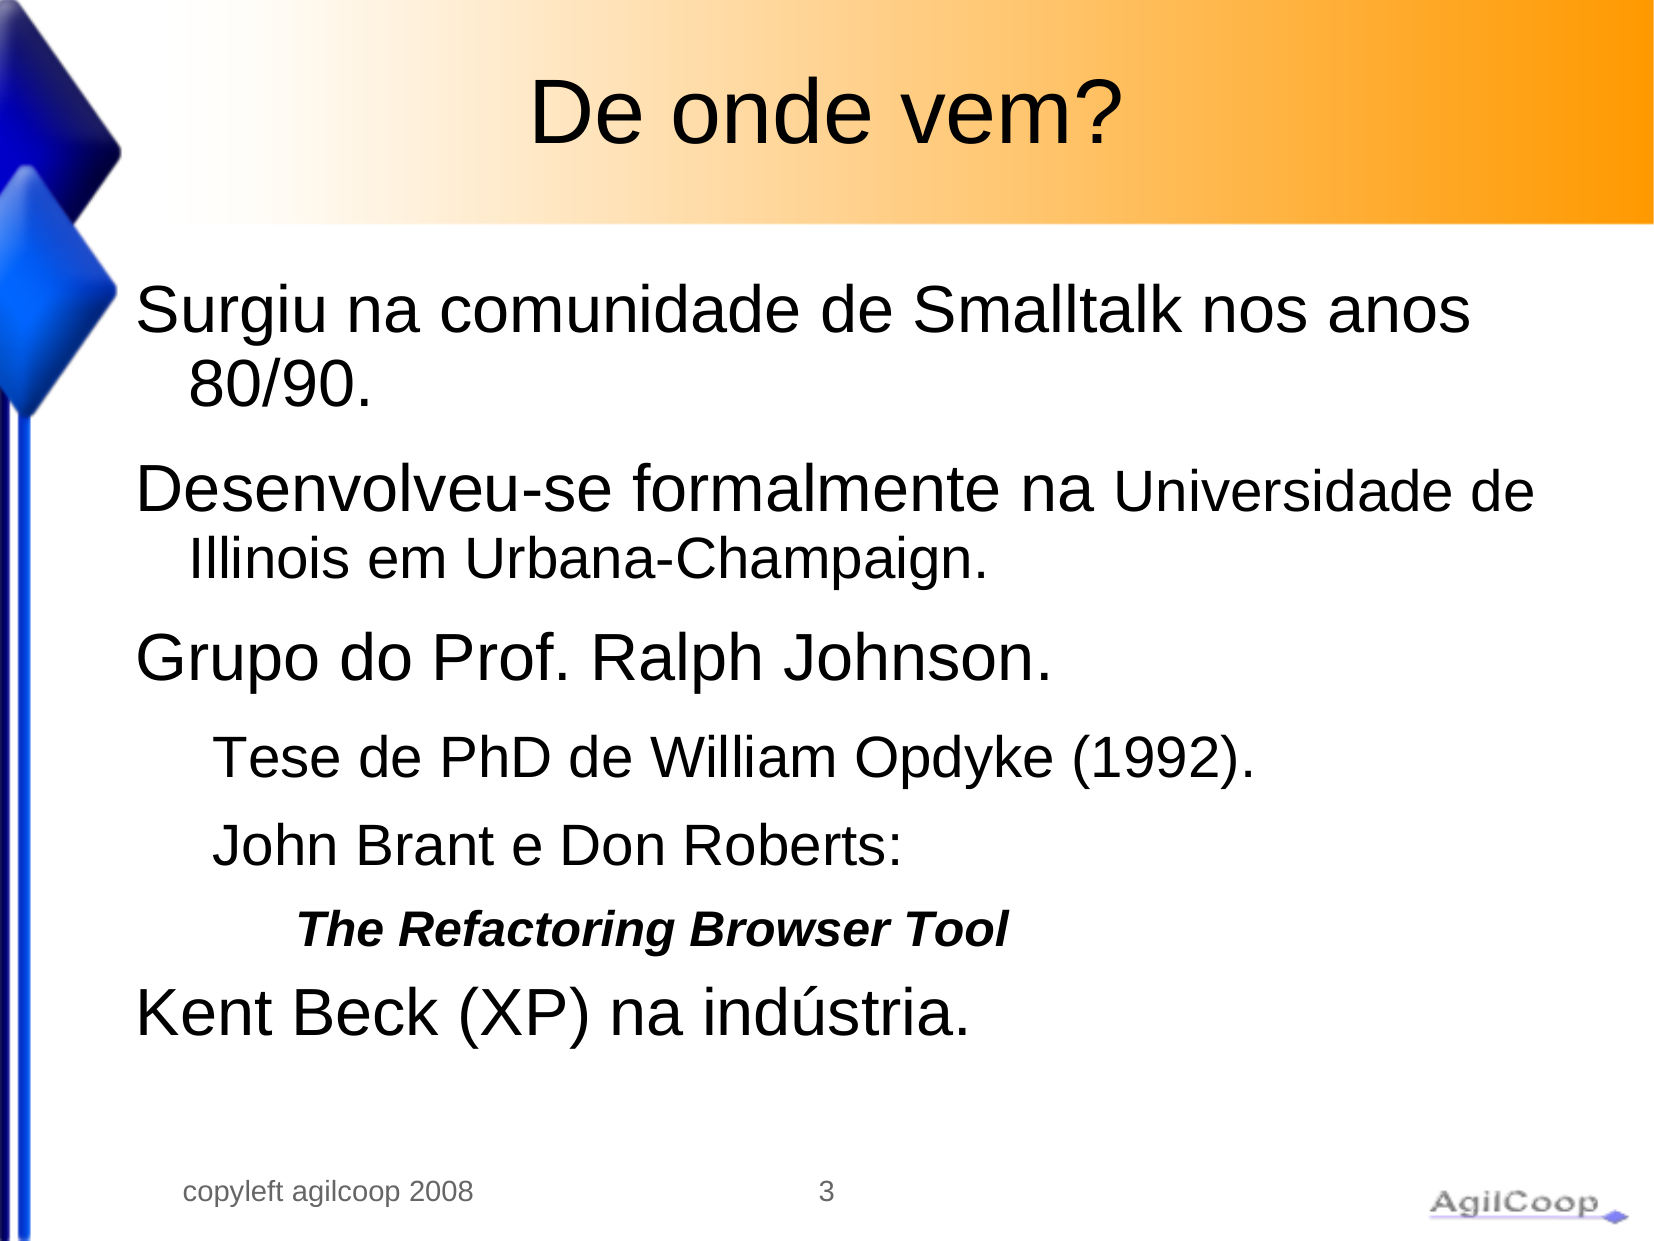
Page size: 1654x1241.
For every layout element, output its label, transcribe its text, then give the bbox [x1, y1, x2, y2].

title De onde vem? [82, 8, 1571, 216]
picture [0, 0, 1654, 1241]
list Surgiu na comunidade de Smalltalk nos anos 80/90. Desenvolveu-se formalmente na Universidade de Illinois em Urbana-Champaign. Grupo do Prof. Ralph Johnson. Tese de PhD de William Opdyke (1992). John Brant e Don Roberts: The Refactoring Browser Tool Kent Beck (XP) na indústria. [118, 271, 1607, 1108]
